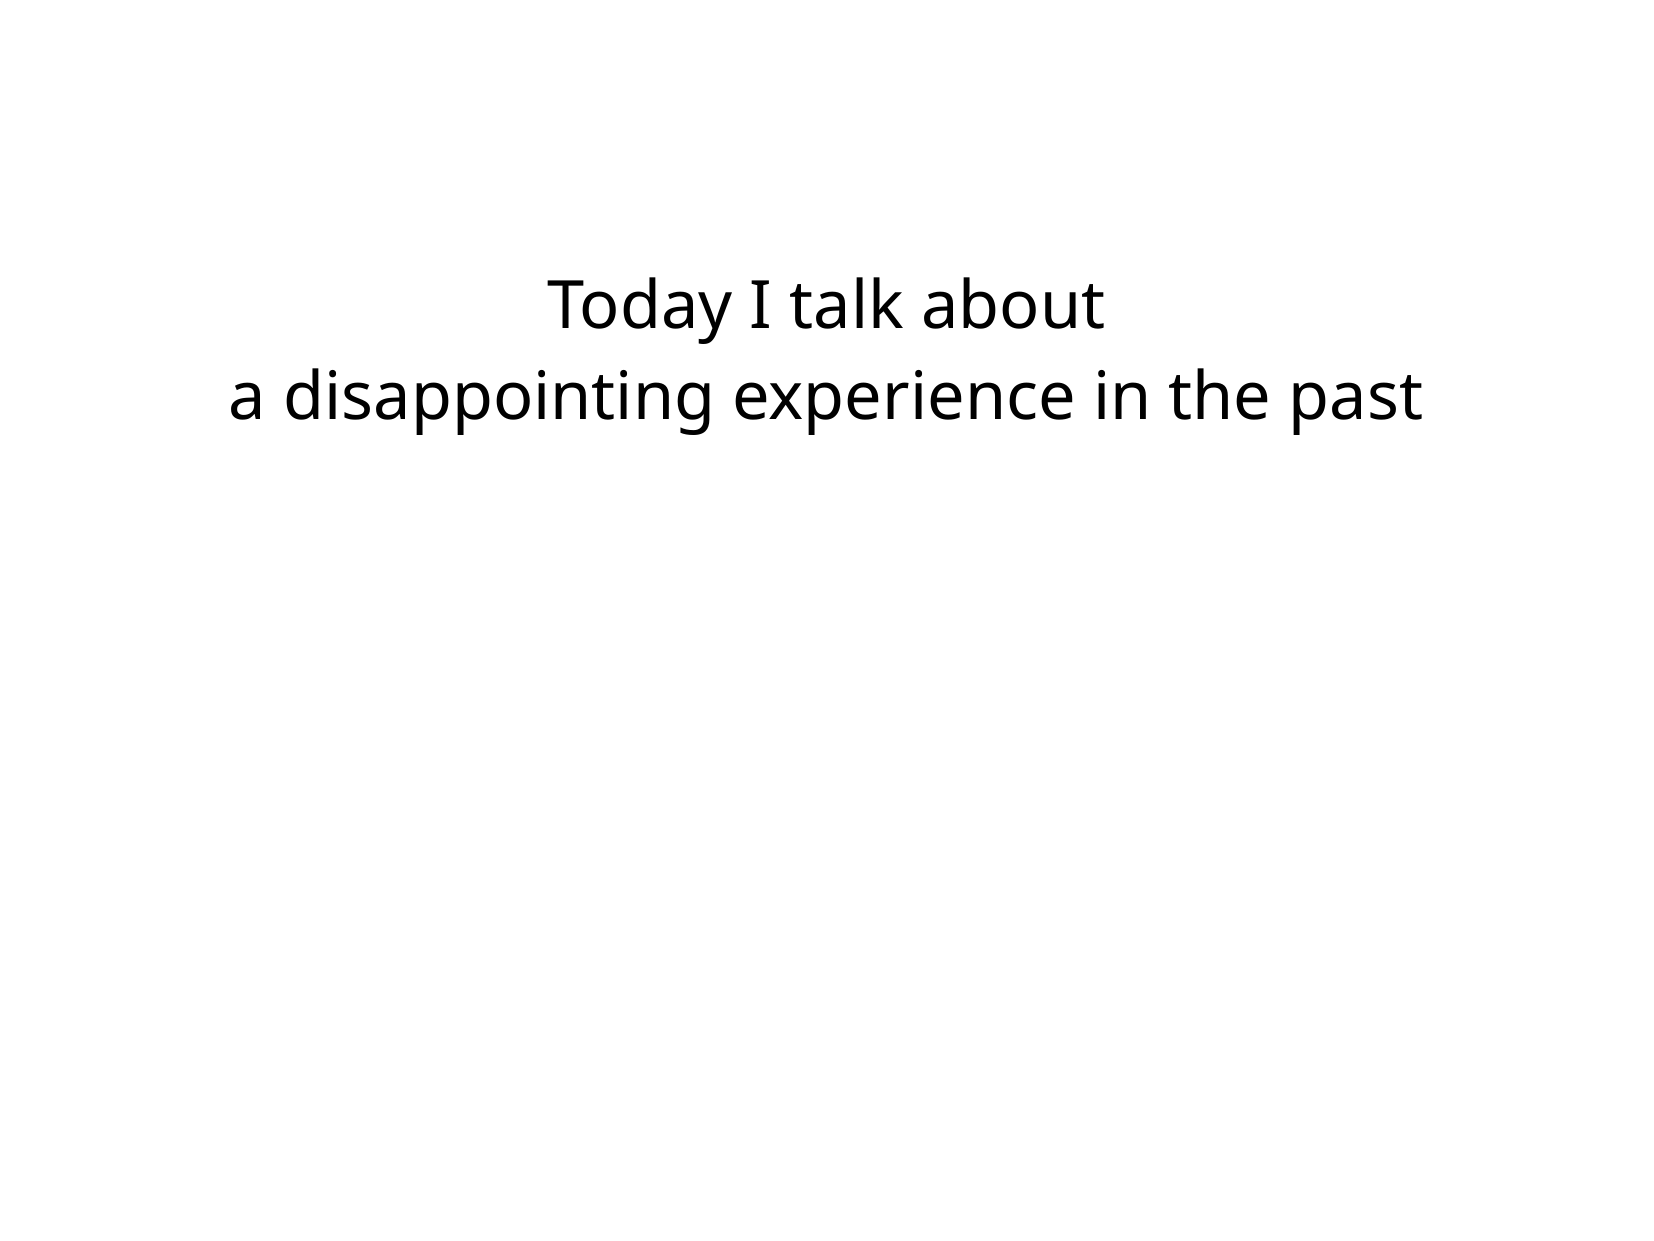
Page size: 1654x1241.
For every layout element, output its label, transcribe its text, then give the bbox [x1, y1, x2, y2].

subtitle Today I talk about a disappointing experience in the past [82, 49, 1571, 1010]
